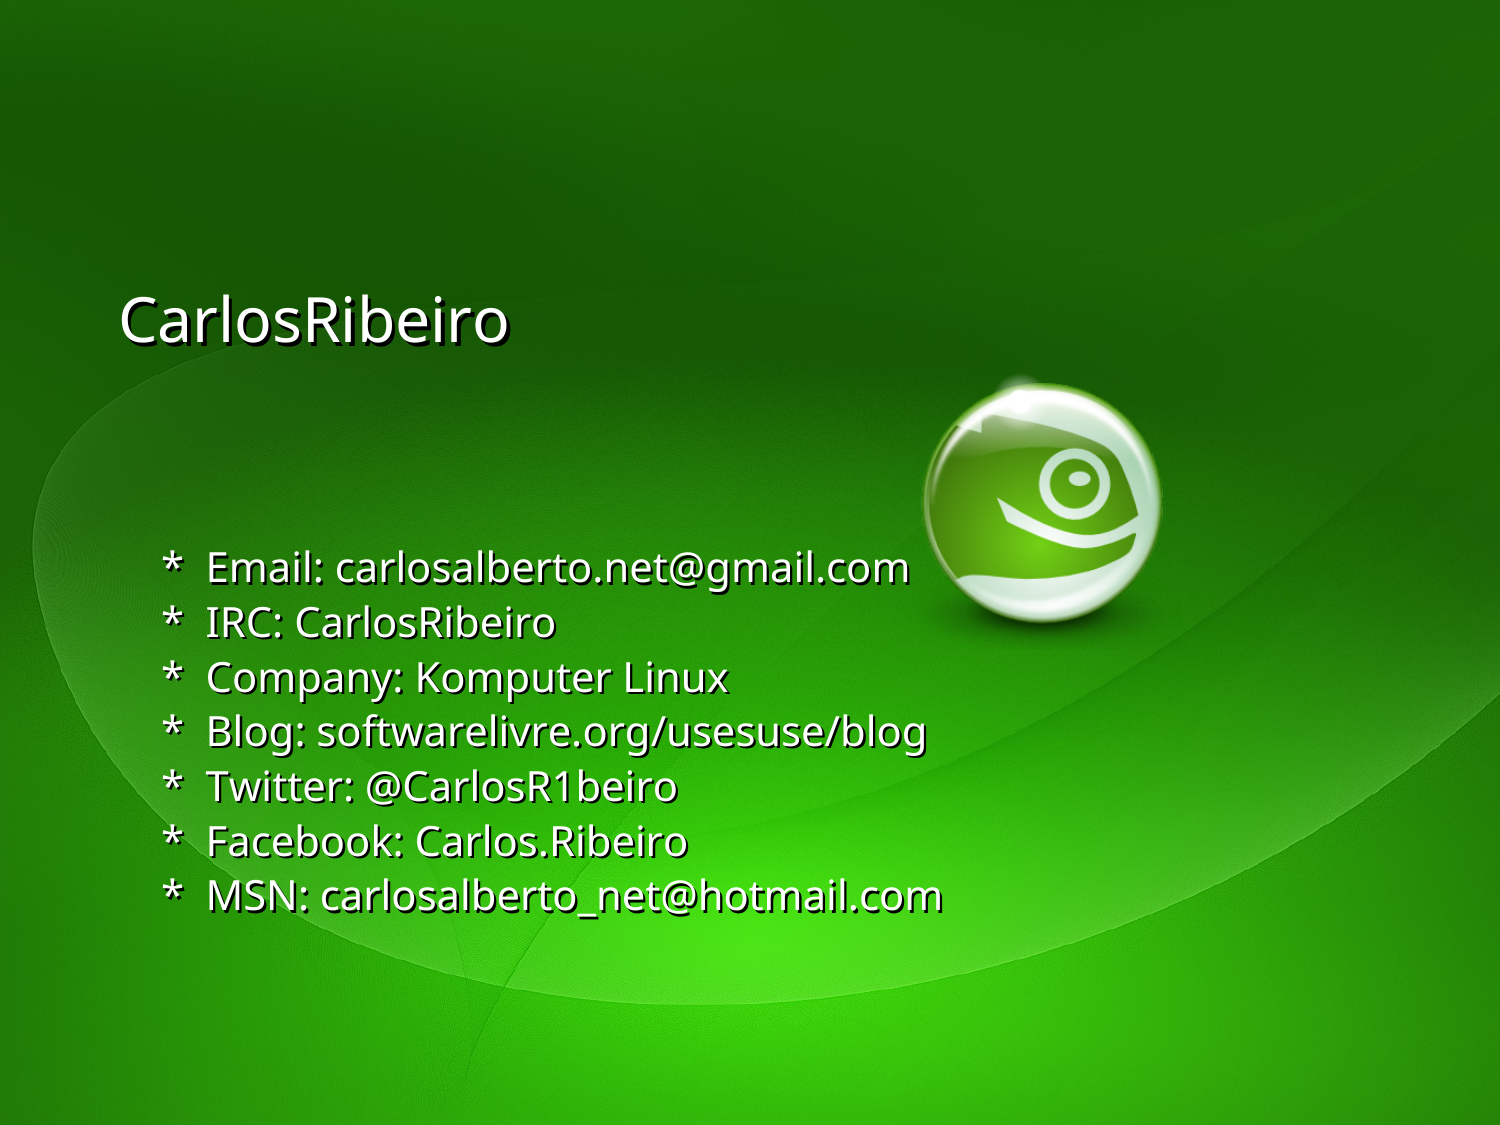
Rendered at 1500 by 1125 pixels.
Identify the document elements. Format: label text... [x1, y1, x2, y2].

picture [0, 0, 1500, 1125]
title CarlosRibeiro * Email: carlosalberto.net@gmail.com * IRC: CarlosRibeiro * Company: Komputer Linux * Blog: softwarelivre.org/usesuse/blog * Twitter: @CarlosR1beiro * Facebook: Carlos.Ribeiro * MSN: carlosalberto_net@hotmail.com [118, 236, 1272, 964]
